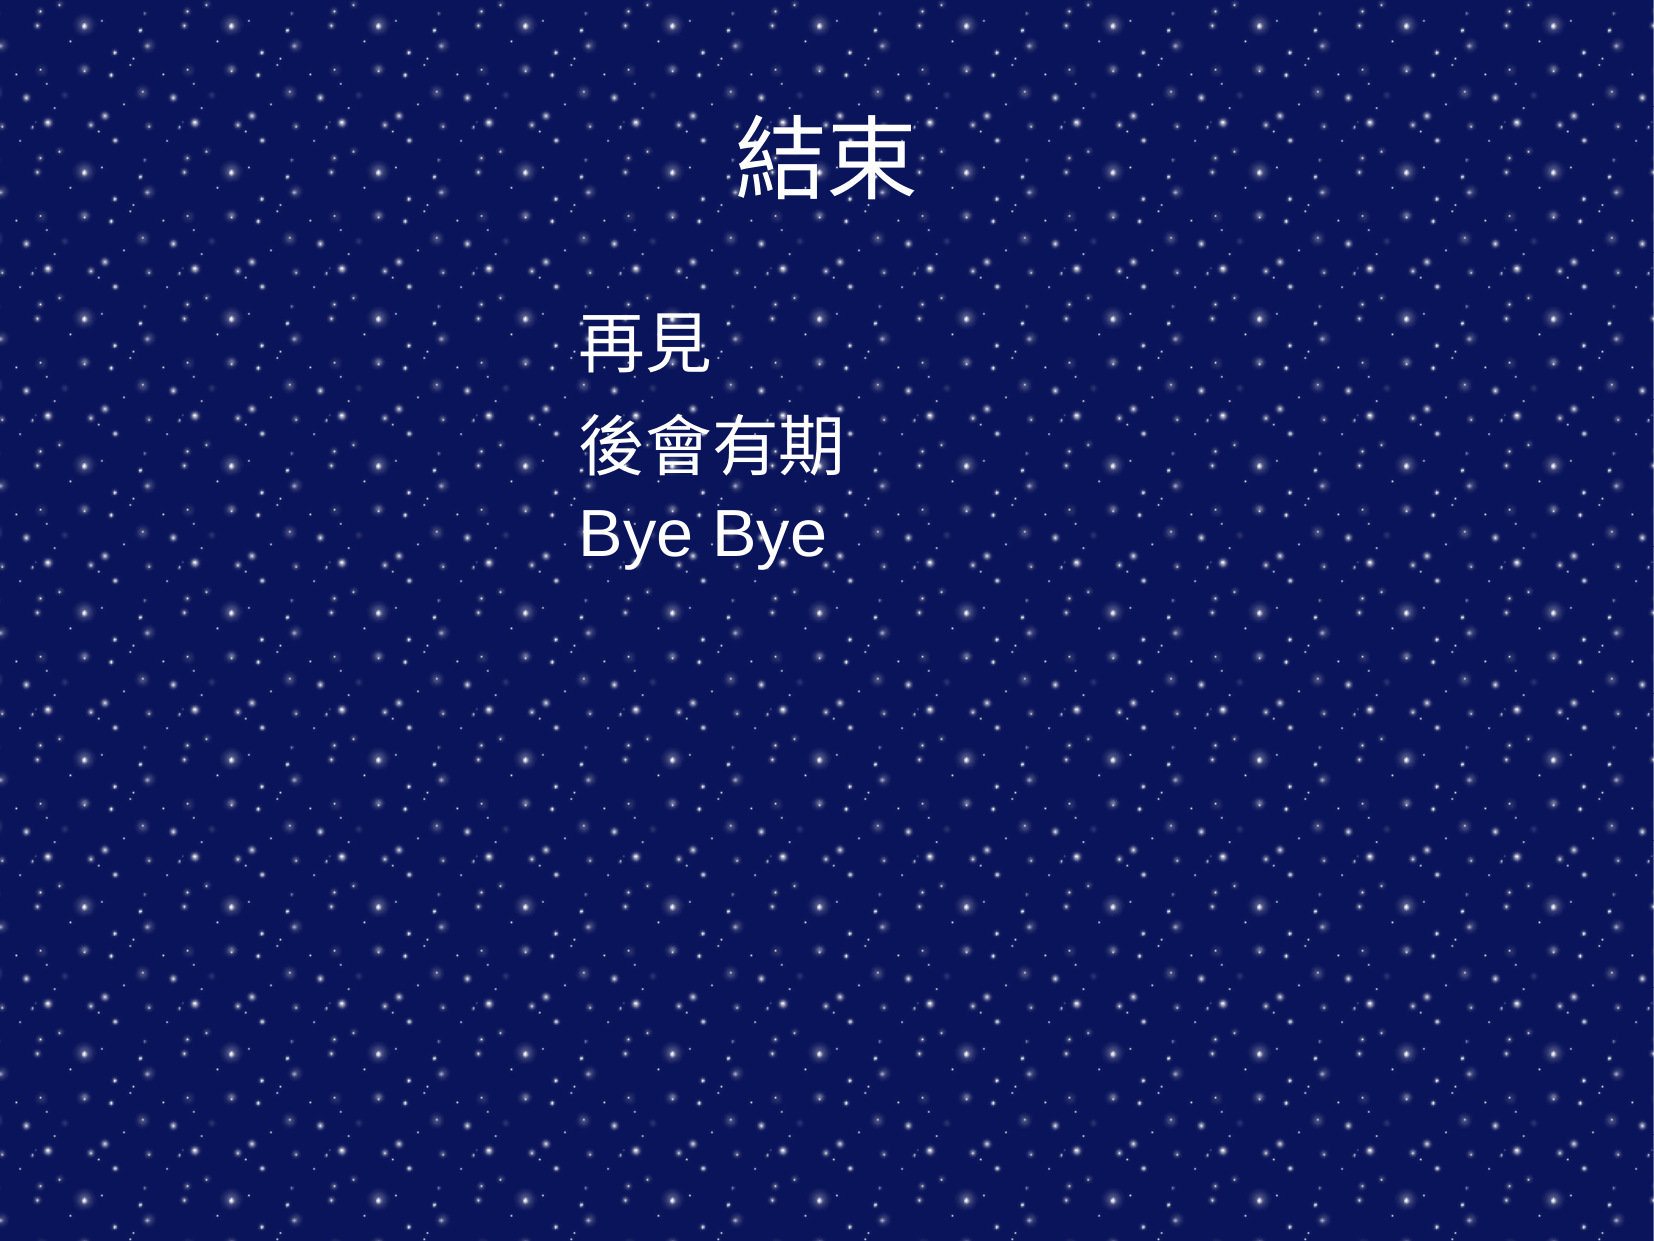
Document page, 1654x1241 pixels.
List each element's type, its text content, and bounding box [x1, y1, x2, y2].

list 再見 後會有期 Bye Bye [82, 290, 1571, 1010]
picture [0, 0, 1654, 1241]
title 結束 [82, 49, 1571, 257]
